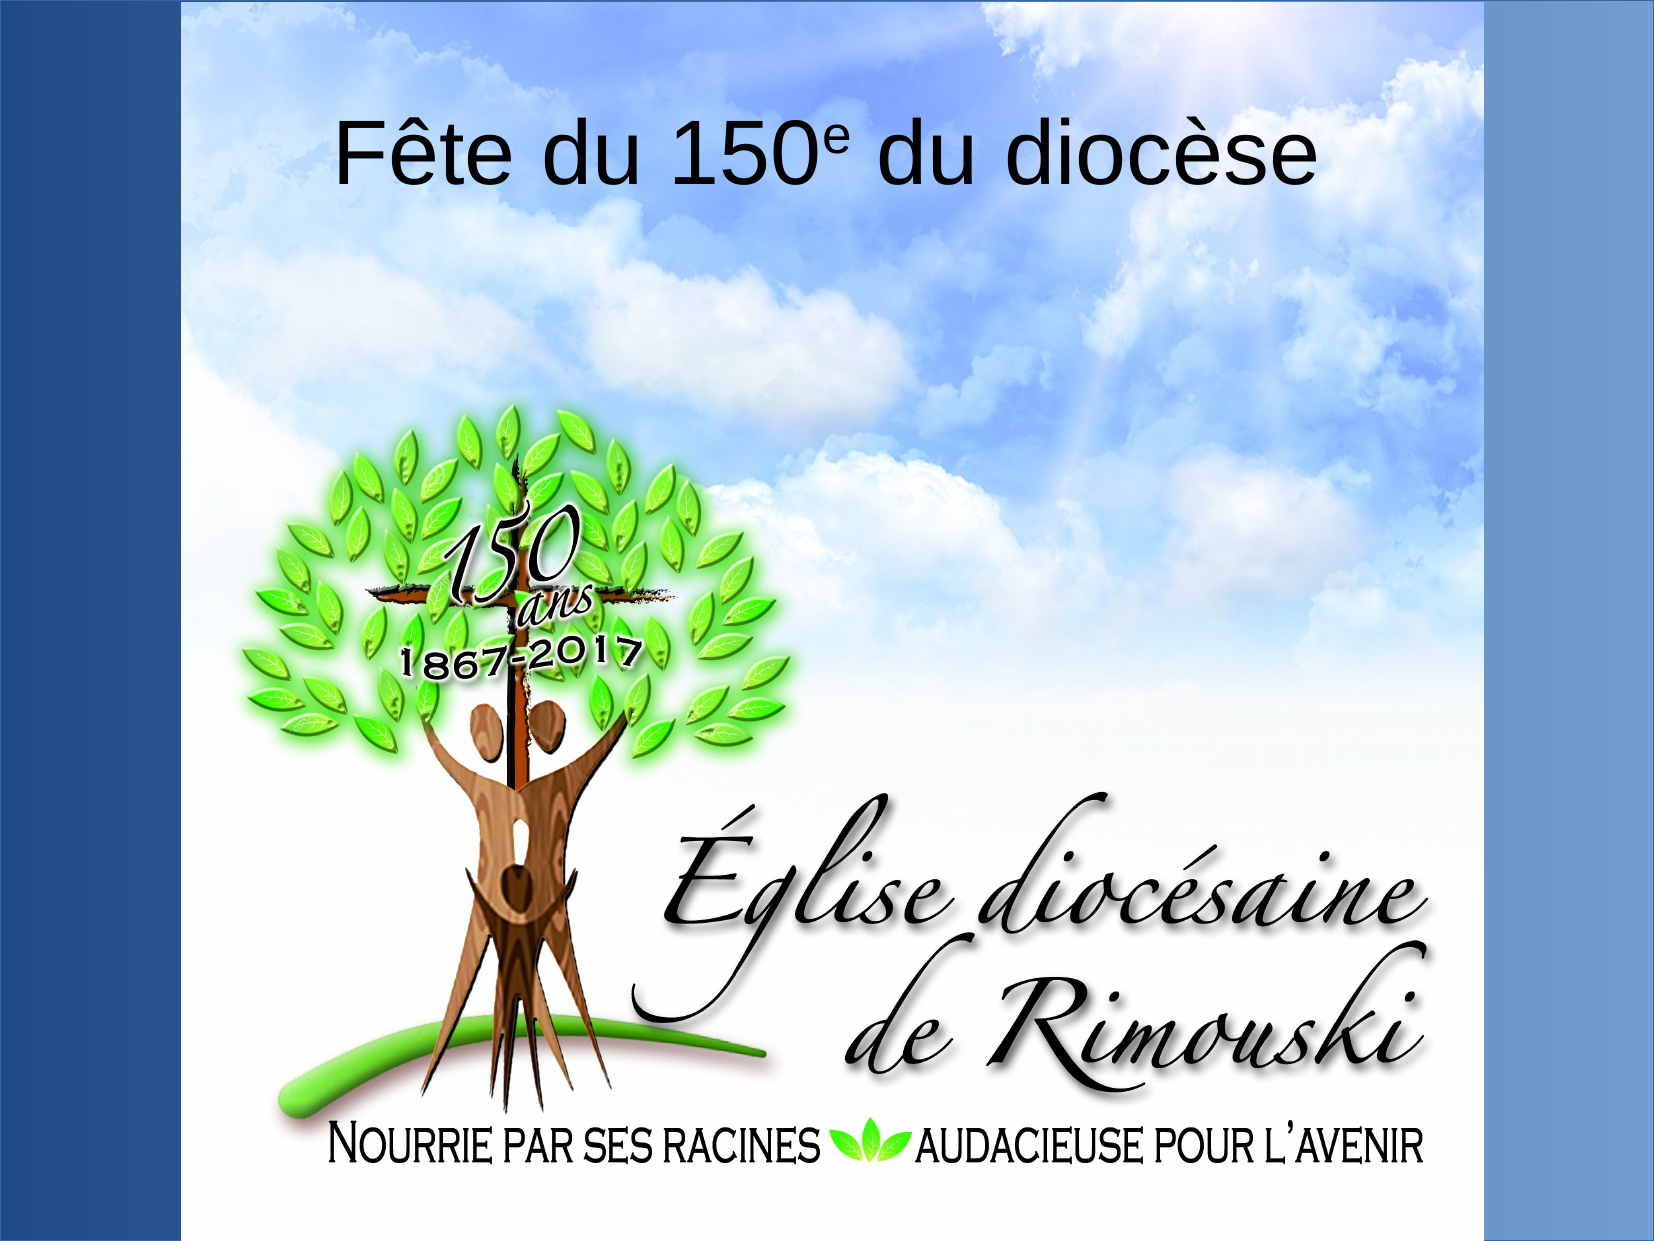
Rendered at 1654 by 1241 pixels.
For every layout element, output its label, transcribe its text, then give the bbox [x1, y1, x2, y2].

picture [181, 2, 1484, 49]
picture [181, 257, 1484, 1241]
title Fête du 150e du diocèse [82, 49, 1571, 257]
